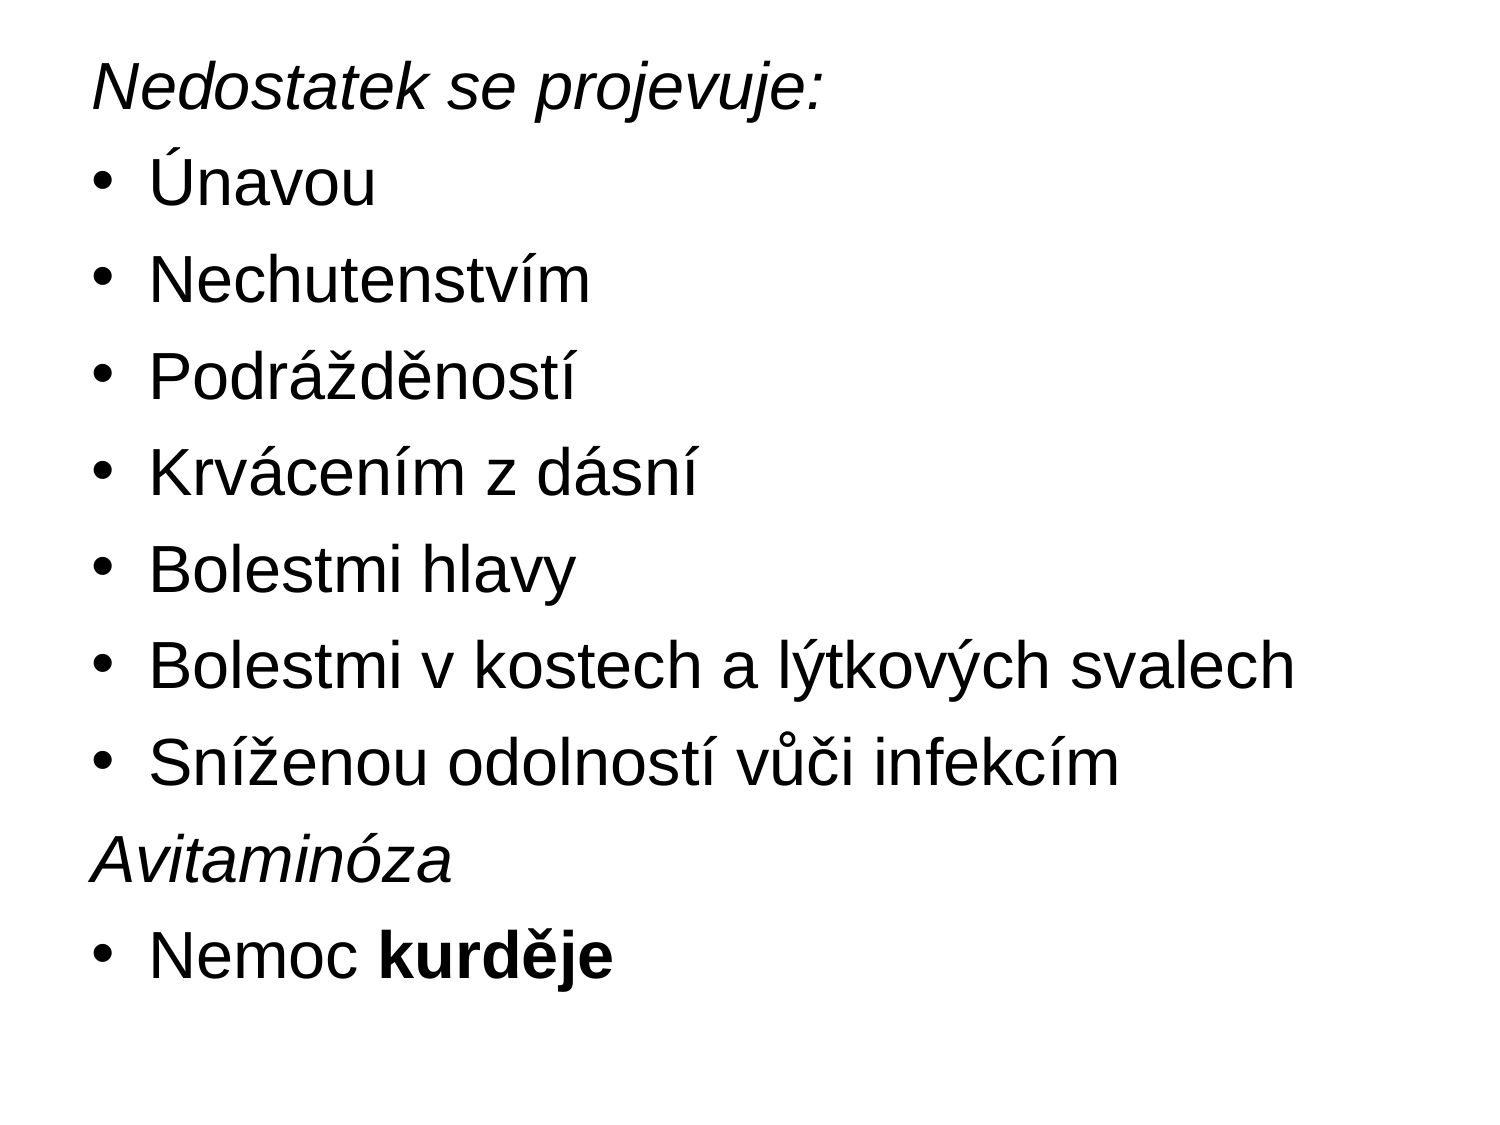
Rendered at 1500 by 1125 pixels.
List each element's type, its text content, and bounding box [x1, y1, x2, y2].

list Nedostatek se projevuje: Únavou Nechutenstvím Podrážděností Krvácením z dásní Bolestmi hlavy Bolestmi v kostech a lýtkových svalech Sníženou odolností vůči infekcím Avitaminóza Nemoc kurděje [76, 35, 1427, 1125]
